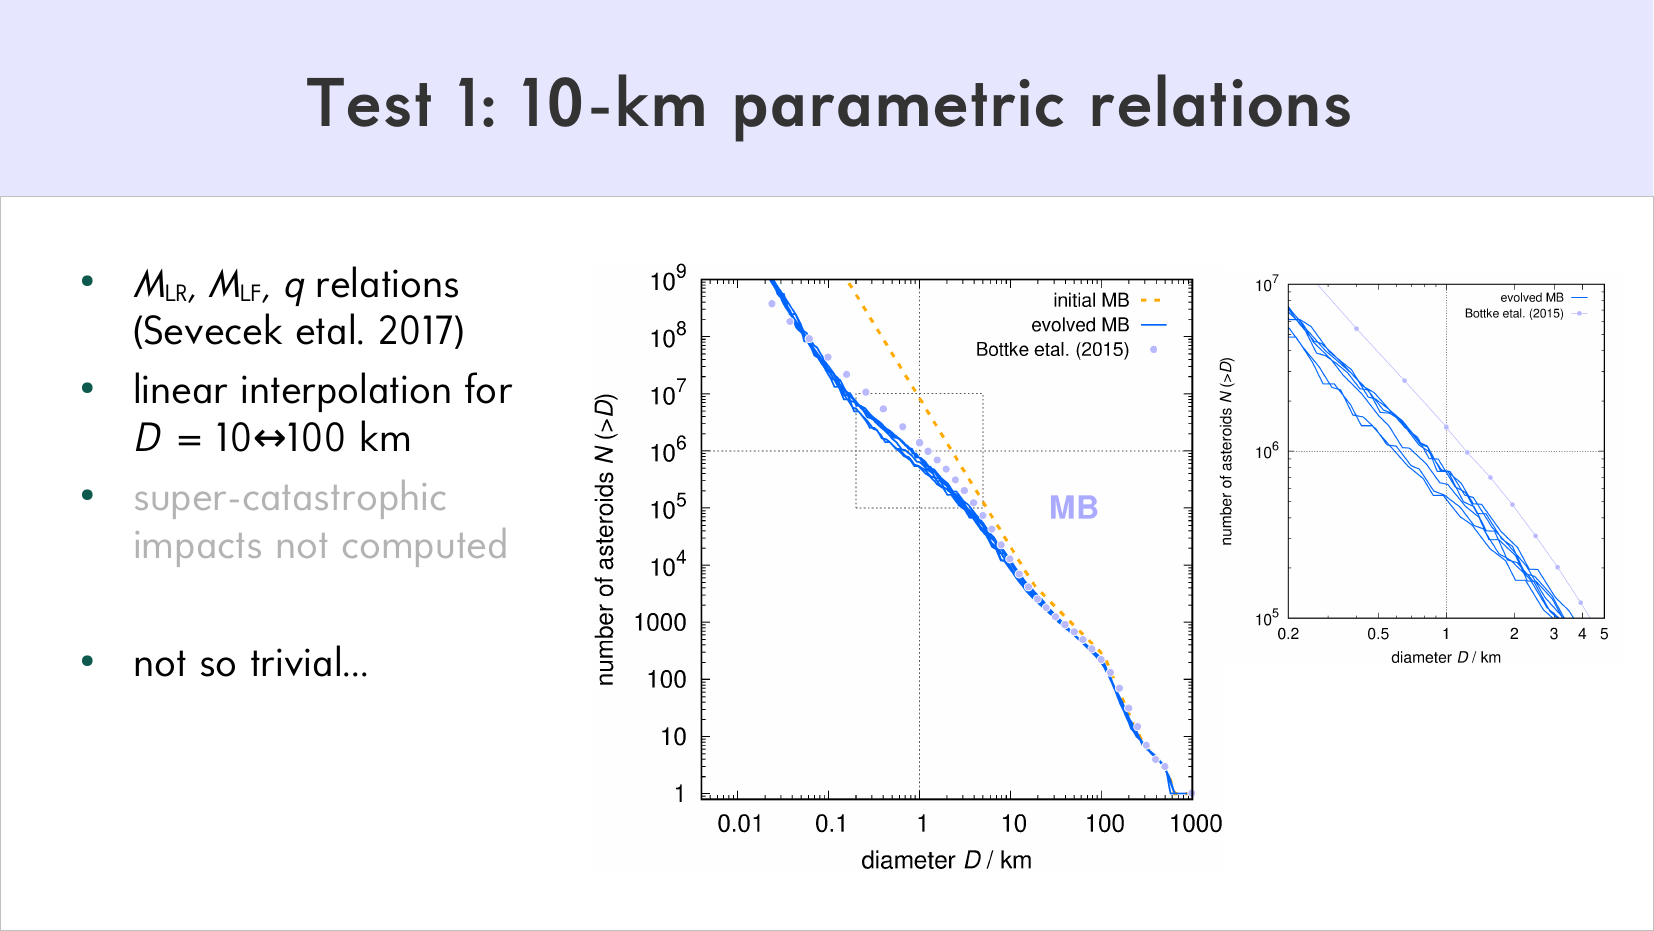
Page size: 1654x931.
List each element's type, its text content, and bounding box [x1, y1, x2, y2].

title Test 1: 10-km parametric relations [124, 23, 1537, 179]
list MLR, MLF, q relations (Sevecek etal. 2017) linear interpolation for D = 10↔100 km super-catastrophic impacts not computed not so trivial... [62, 258, 571, 798]
picture [592, 262, 1624, 872]
